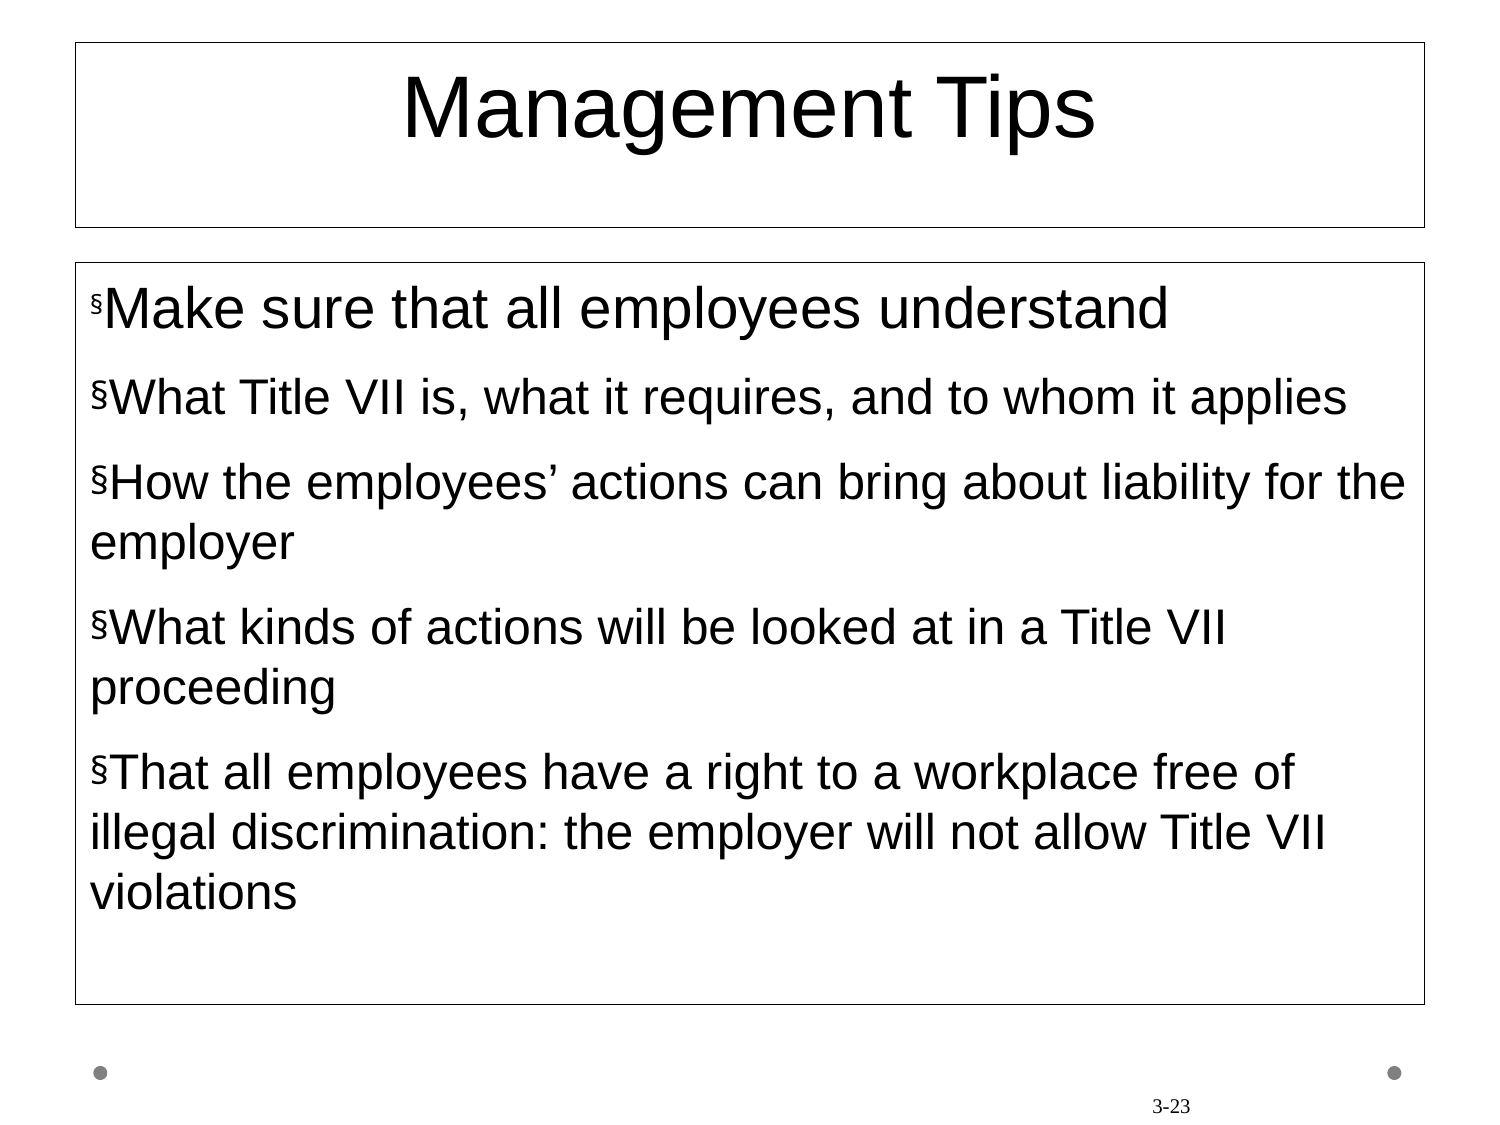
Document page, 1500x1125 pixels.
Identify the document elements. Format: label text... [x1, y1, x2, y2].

list Make sure that all employees understand What Title VII is, what it requires, and to whom it applies How the employees’ actions can bring about liability for the employer What kinds of actions will be looked at in a Title VII proceeding That all employees have a right to a workplace free of illegal discrimination: the employer will not allow Title VII violations [75, 262, 1425, 1005]
title Management Tips [75, 42, 1425, 228]
